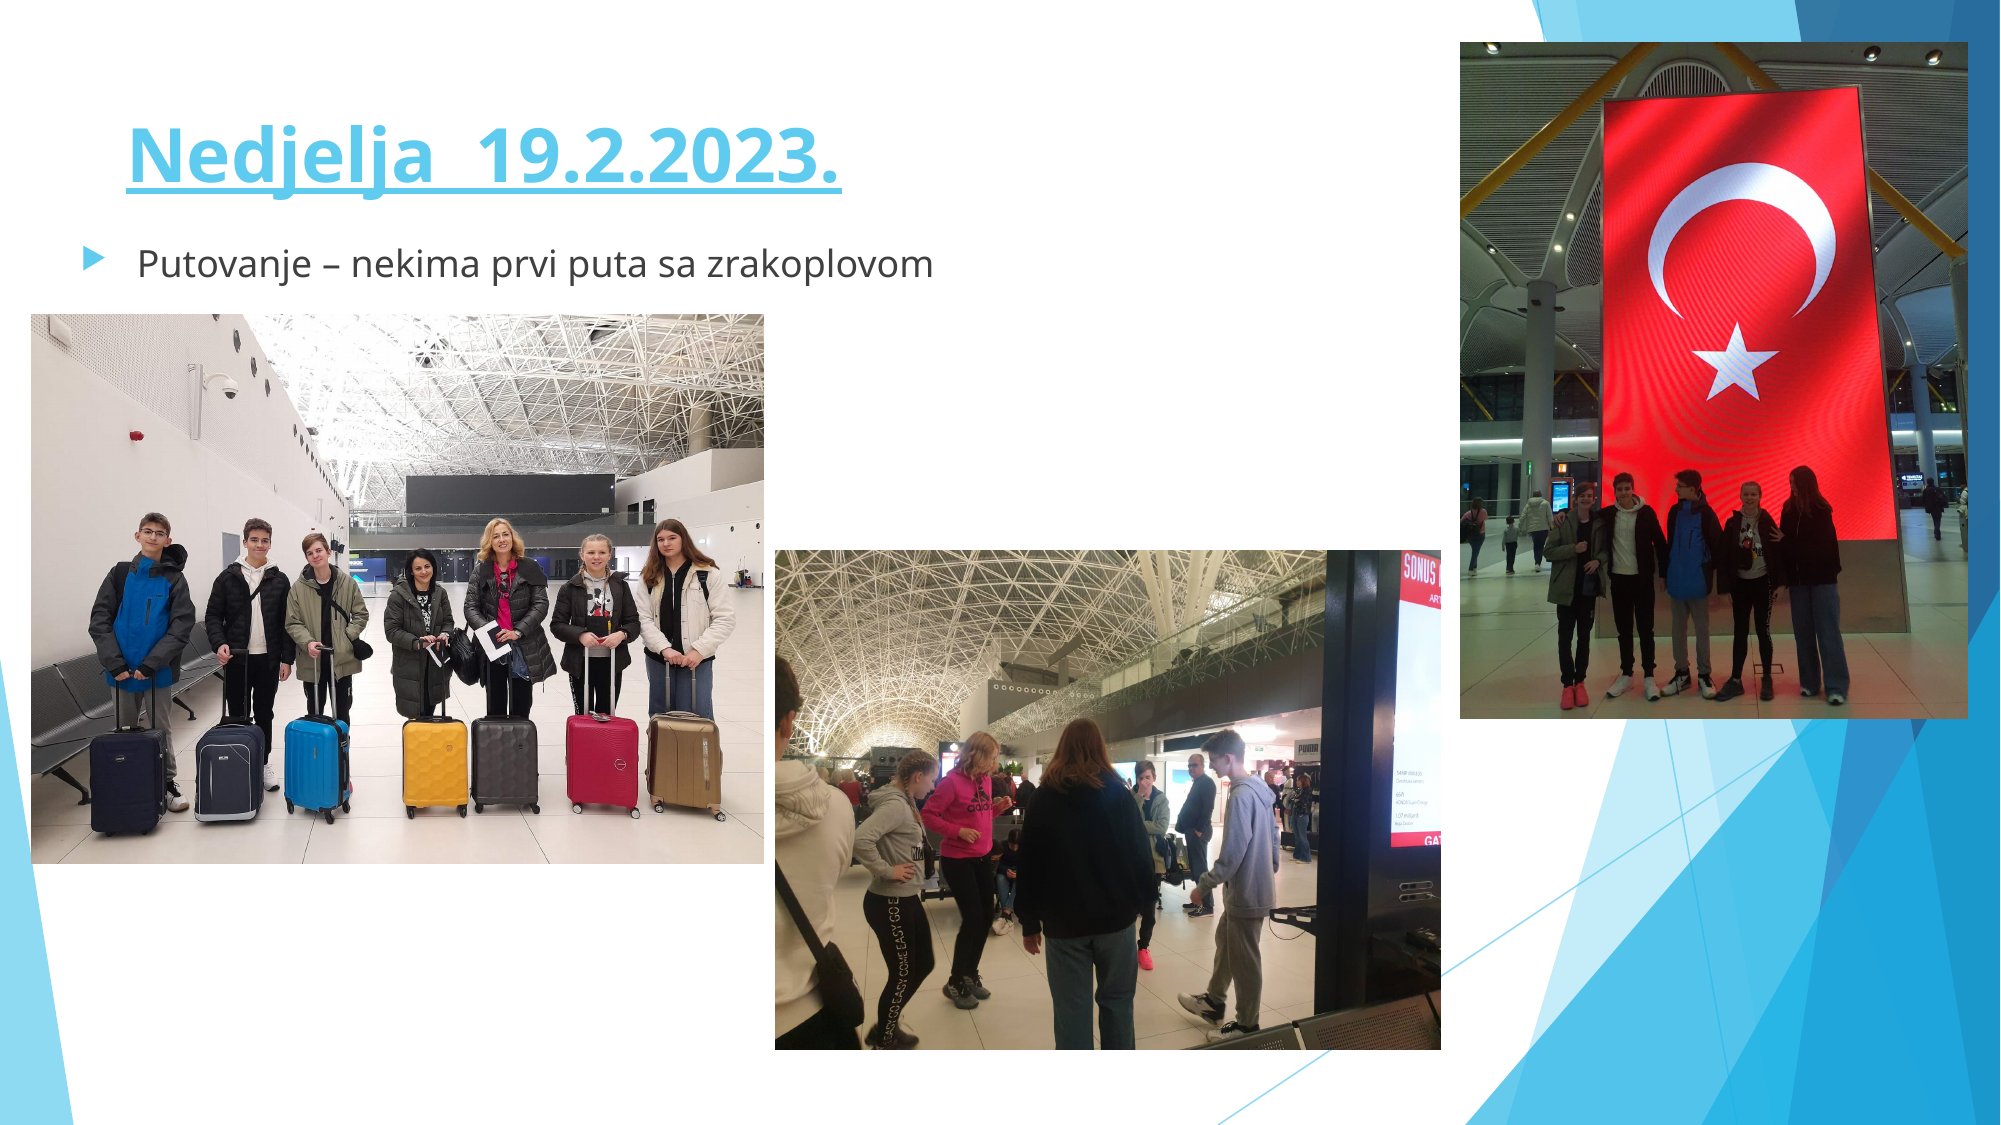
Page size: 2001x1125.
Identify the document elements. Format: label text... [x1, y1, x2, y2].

picture [31, 314, 764, 864]
picture [775, 550, 1441, 1050]
list Putovanje – nekima prvi puta sa zrakoplovom [65, 232, 1476, 869]
title Nedjelja 19.2.2023. [111, 99, 1460, 232]
picture [1460, 42, 1968, 719]
